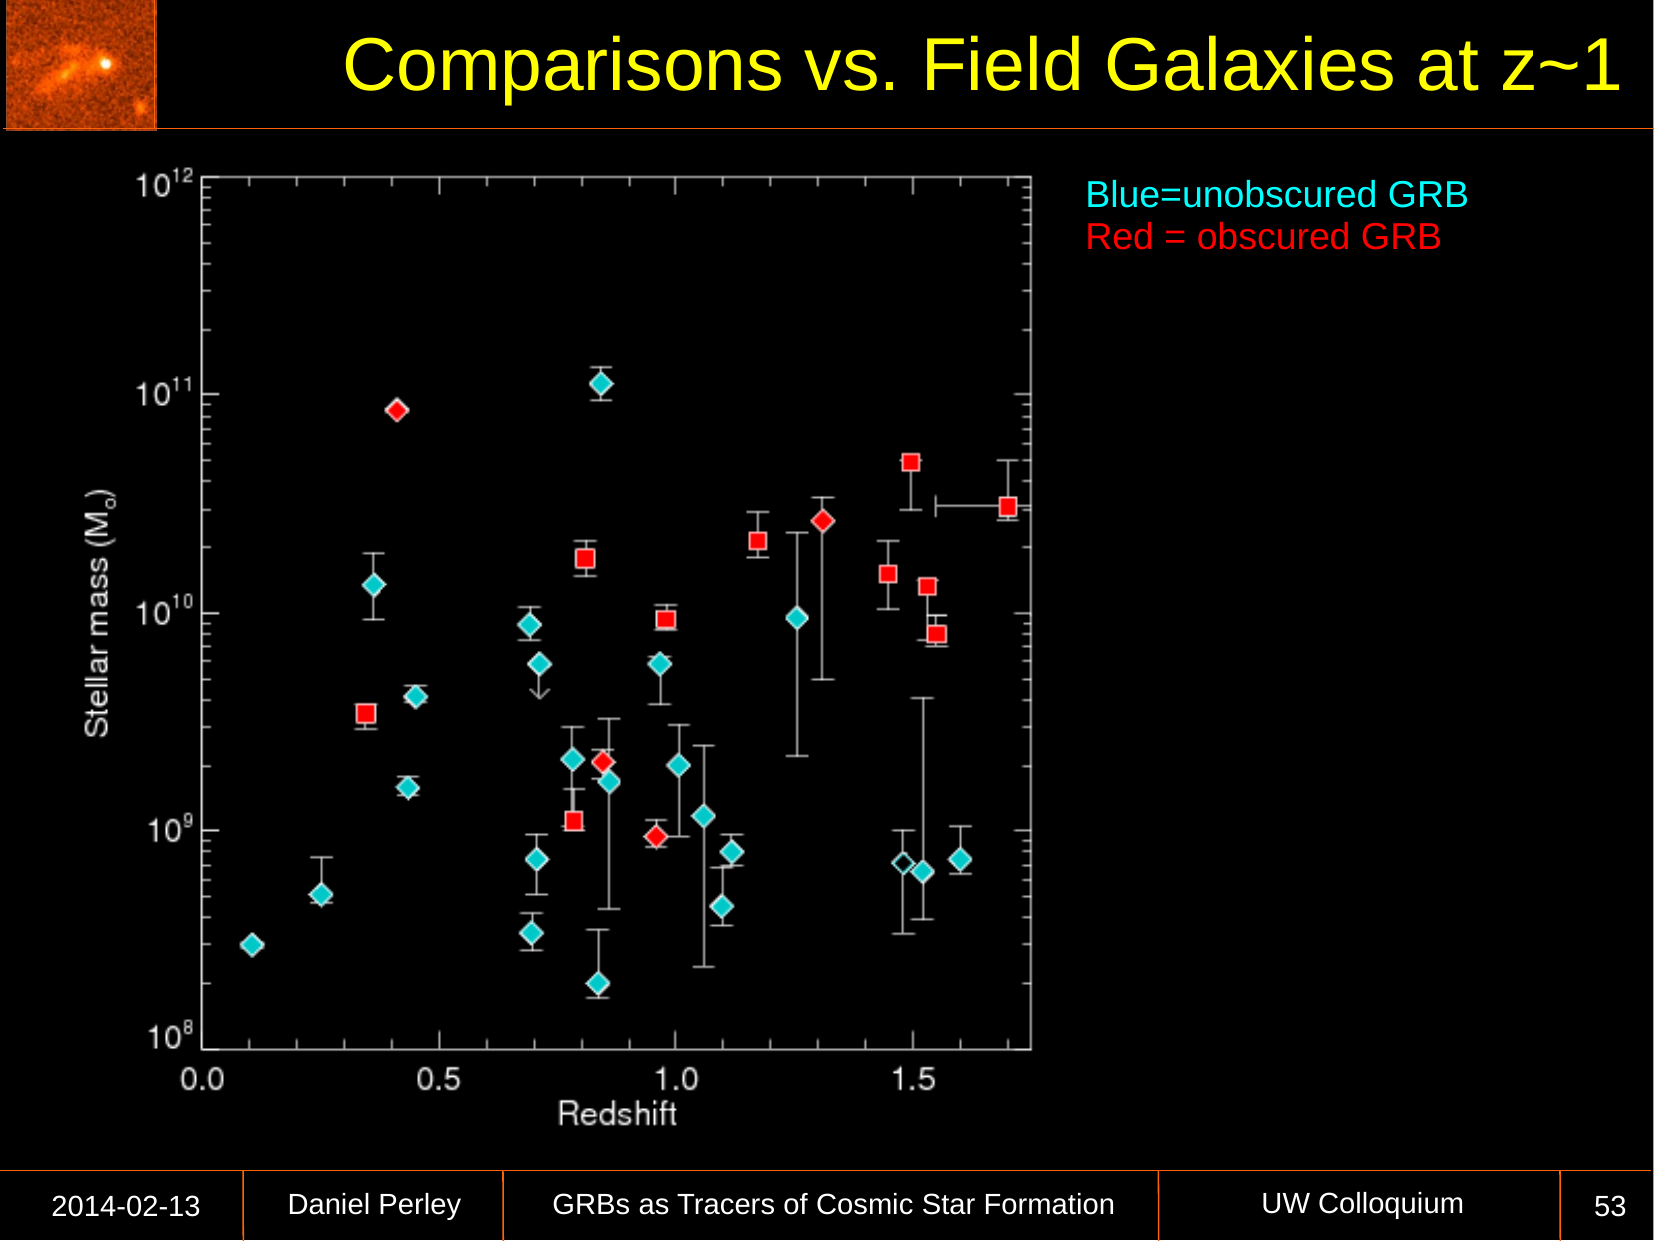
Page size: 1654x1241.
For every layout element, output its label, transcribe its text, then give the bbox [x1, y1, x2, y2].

picture [7, 0, 154, 128]
text_box Blue=unobscured GRB Red = obscured GRB [1067, 163, 1541, 269]
picture [75, 162, 1051, 1138]
title Comparisons vs. Field Galaxies at z~1 [187, 21, 1624, 108]
